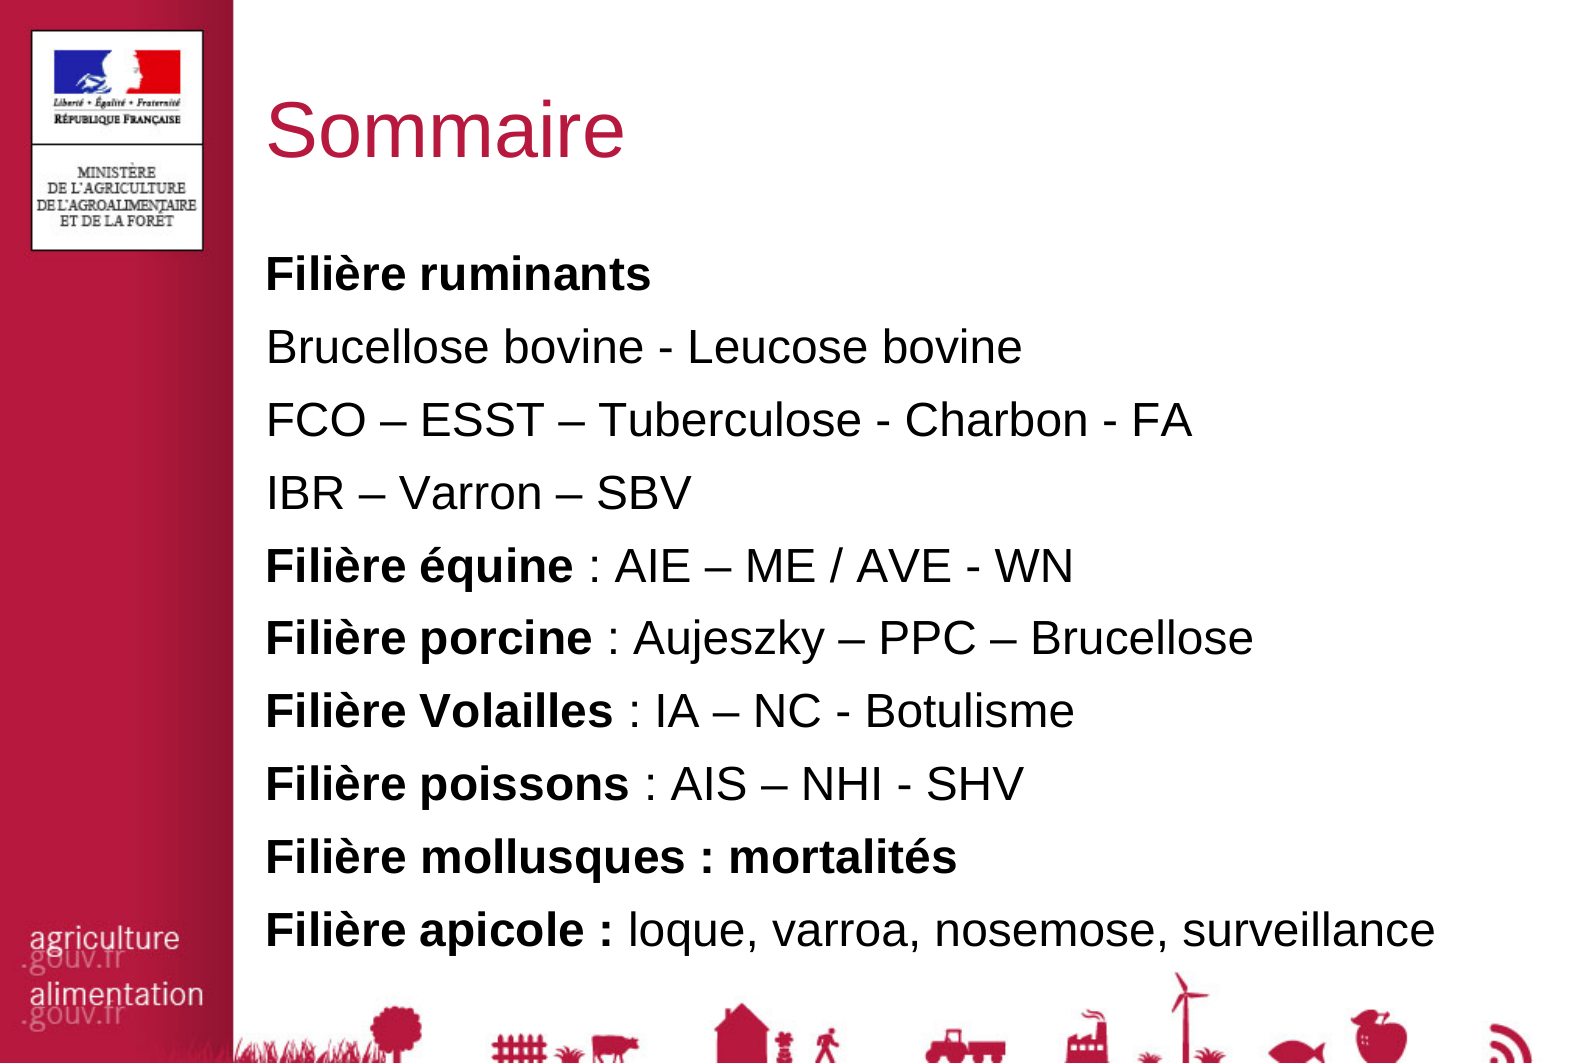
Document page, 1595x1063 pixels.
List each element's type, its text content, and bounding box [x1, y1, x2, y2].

title Sommaire [265, 42, 1535, 220]
picture [0, 0, 1594, 1063]
list Filière ruminants Brucellose bovine - Leucose bovine FCO – ESST – Tuberculose - Charbon - FA IBR – Varron – SBV Filière équine : AIE – ME / AVE - WN Filière porcine : Aujeszky – PPC – Brucellose Filière Volailles : IA – NC - Botulisme Filière poissons : AIS – NHI - SHV Filière mollusques : mortalités Filière apicole : loque, varroa, nosemose, surveillance [265, 248, 1535, 957]
